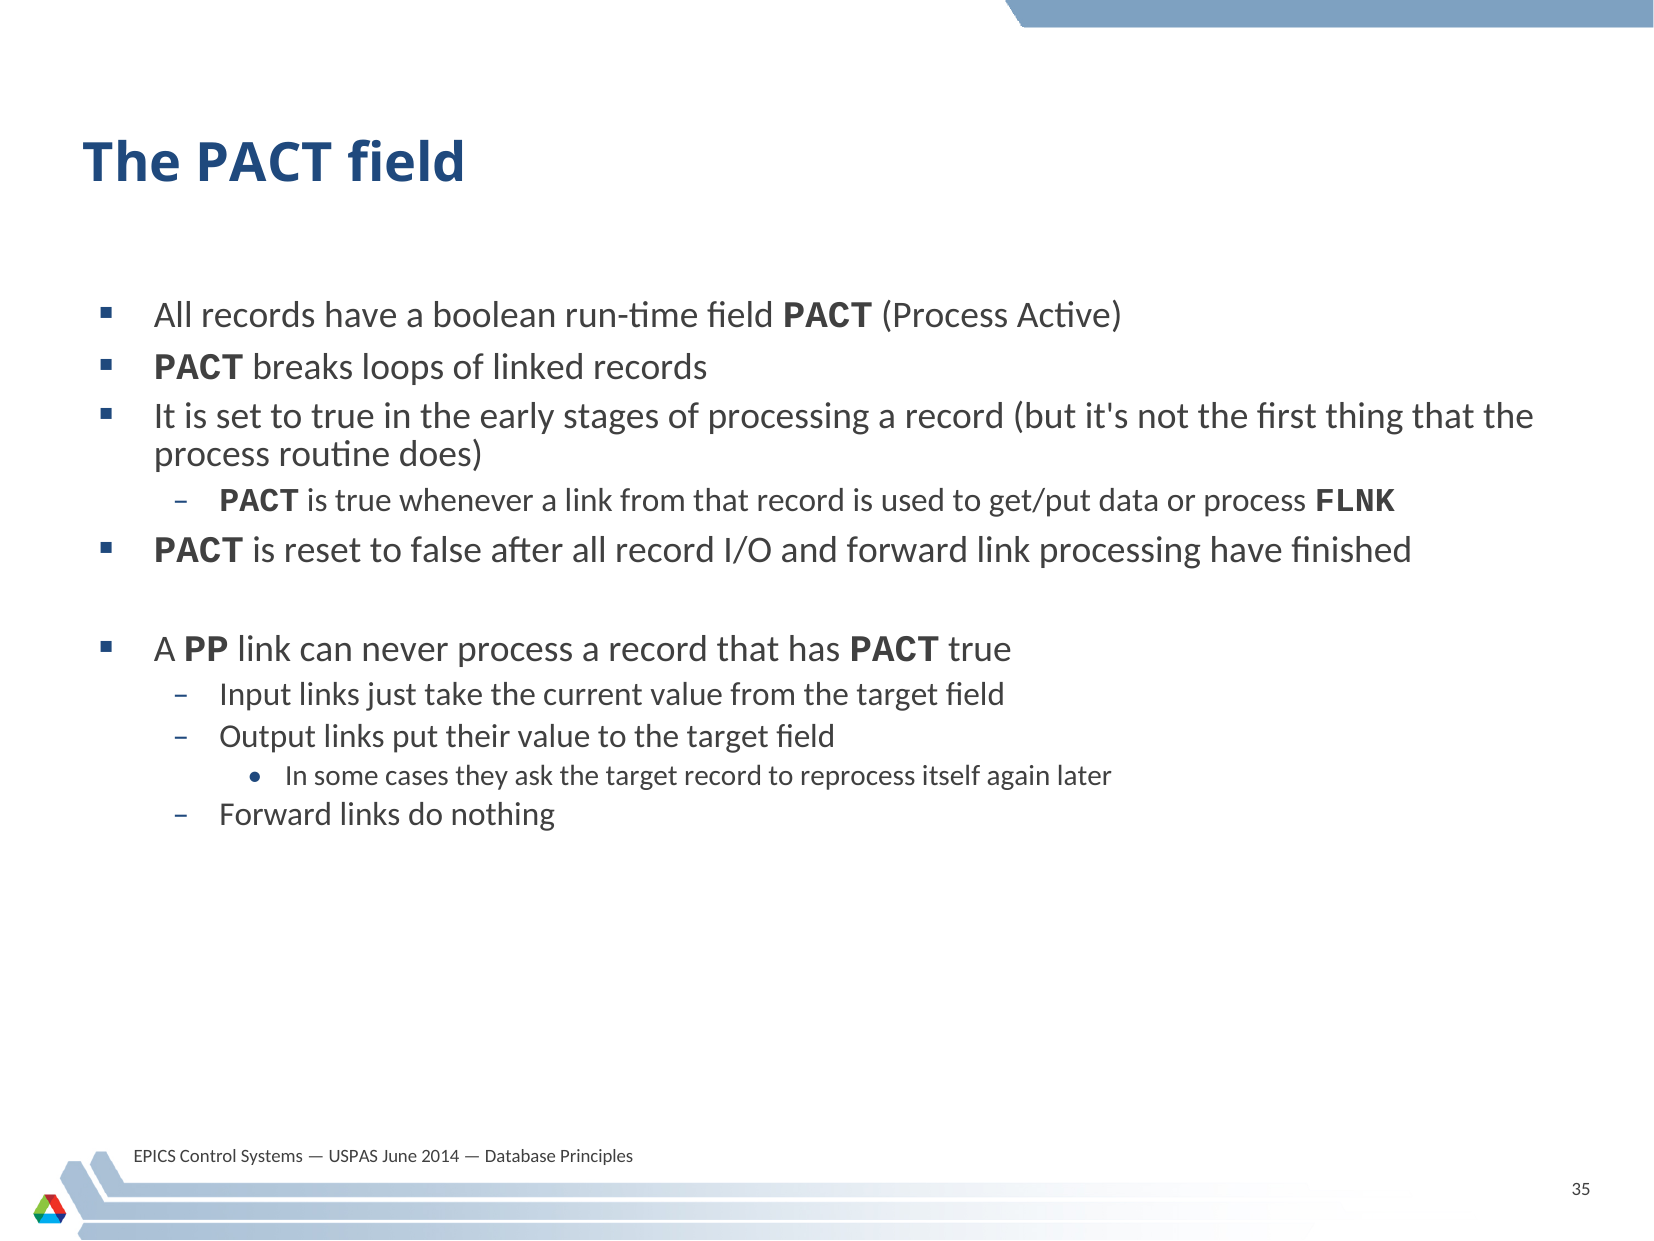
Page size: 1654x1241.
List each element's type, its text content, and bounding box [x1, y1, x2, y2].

title The PACT field [82, 128, 1571, 192]
list All records have a boolean run-time field PACT (Process Active) PACT breaks loops of linked records It is set to true in the early stages of processing a record (but it's not the first thing that the process routine does) PACT is true whenever a link from that record is used to get/put data or process FLNK PACT is reset to false after all record I/O and forward link processing have finished A PP link can never process a record that has PACT true Input links just take the current value from the target field Output links put their value to the target field In some cases they ask the target record to reprocess itself again later Forward links do nothing [82, 289, 1571, 1123]
picture [0, 1143, 1654, 1240]
picture [0, 0, 1654, 29]
